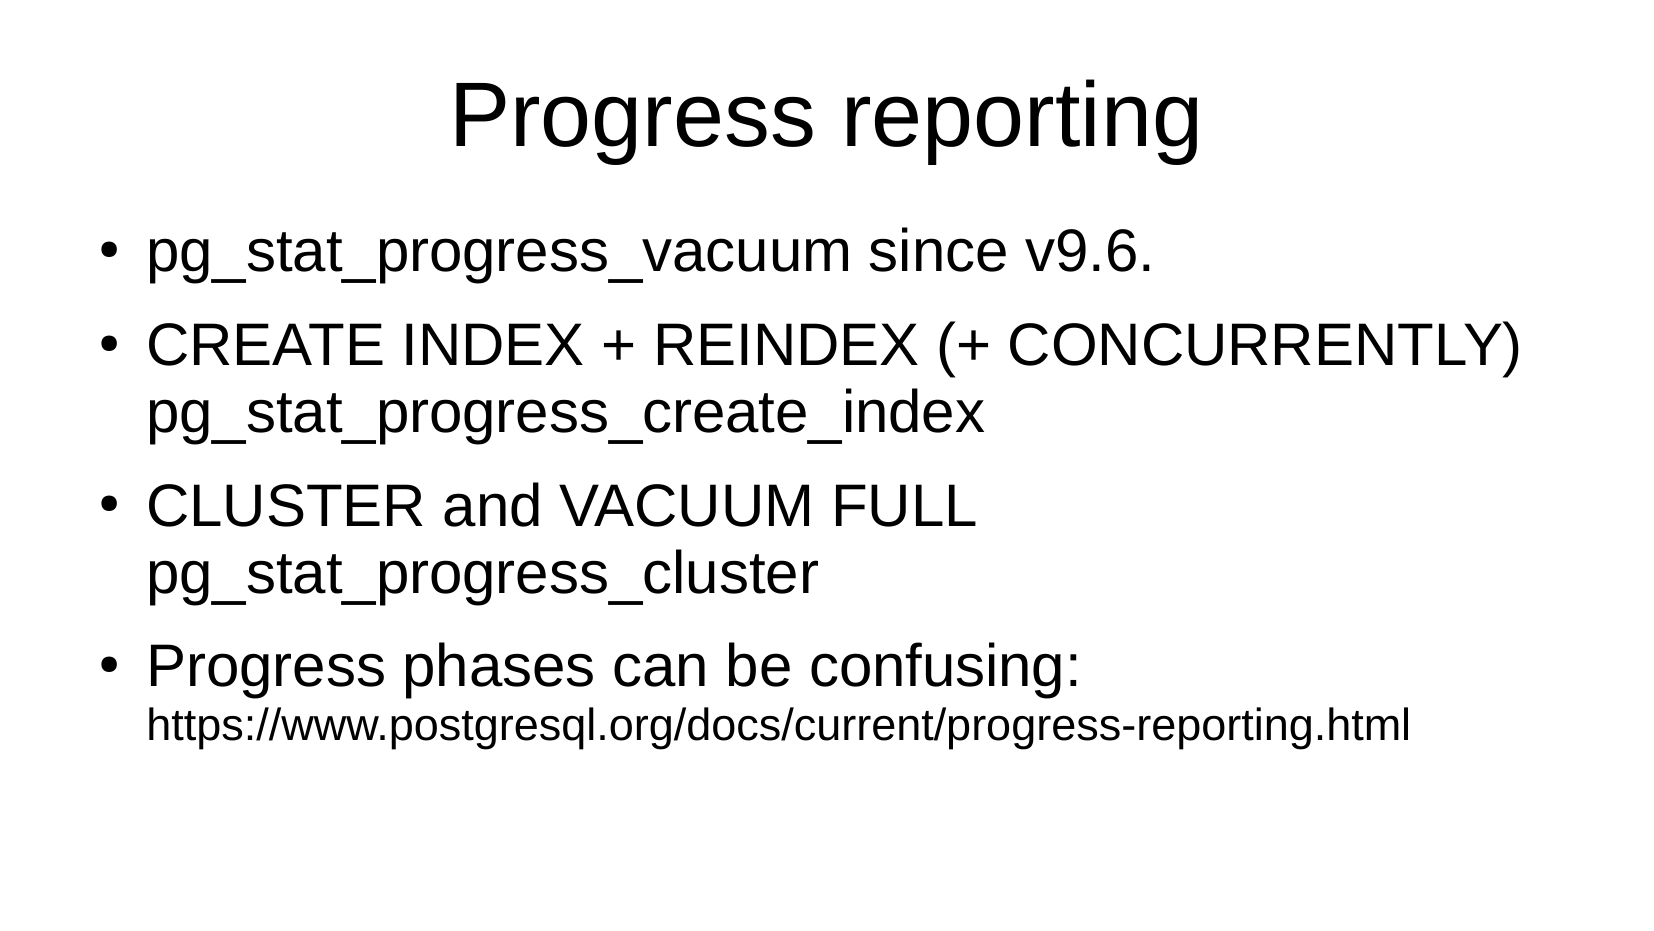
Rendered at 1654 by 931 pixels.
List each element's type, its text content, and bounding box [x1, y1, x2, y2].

title Progress reporting [82, 37, 1571, 193]
list pg_stat_progress_vacuum since v9.6. CREATE INDEX + REINDEX (+ CONCURRENTLY) pg_stat_progress_create_index CLUSTER and VACUUM FULL pg_stat_progress_cluster Progress phases can be confusing: https://www.postgresql.org/docs/current/progress-reporting.html [82, 217, 1571, 758]
